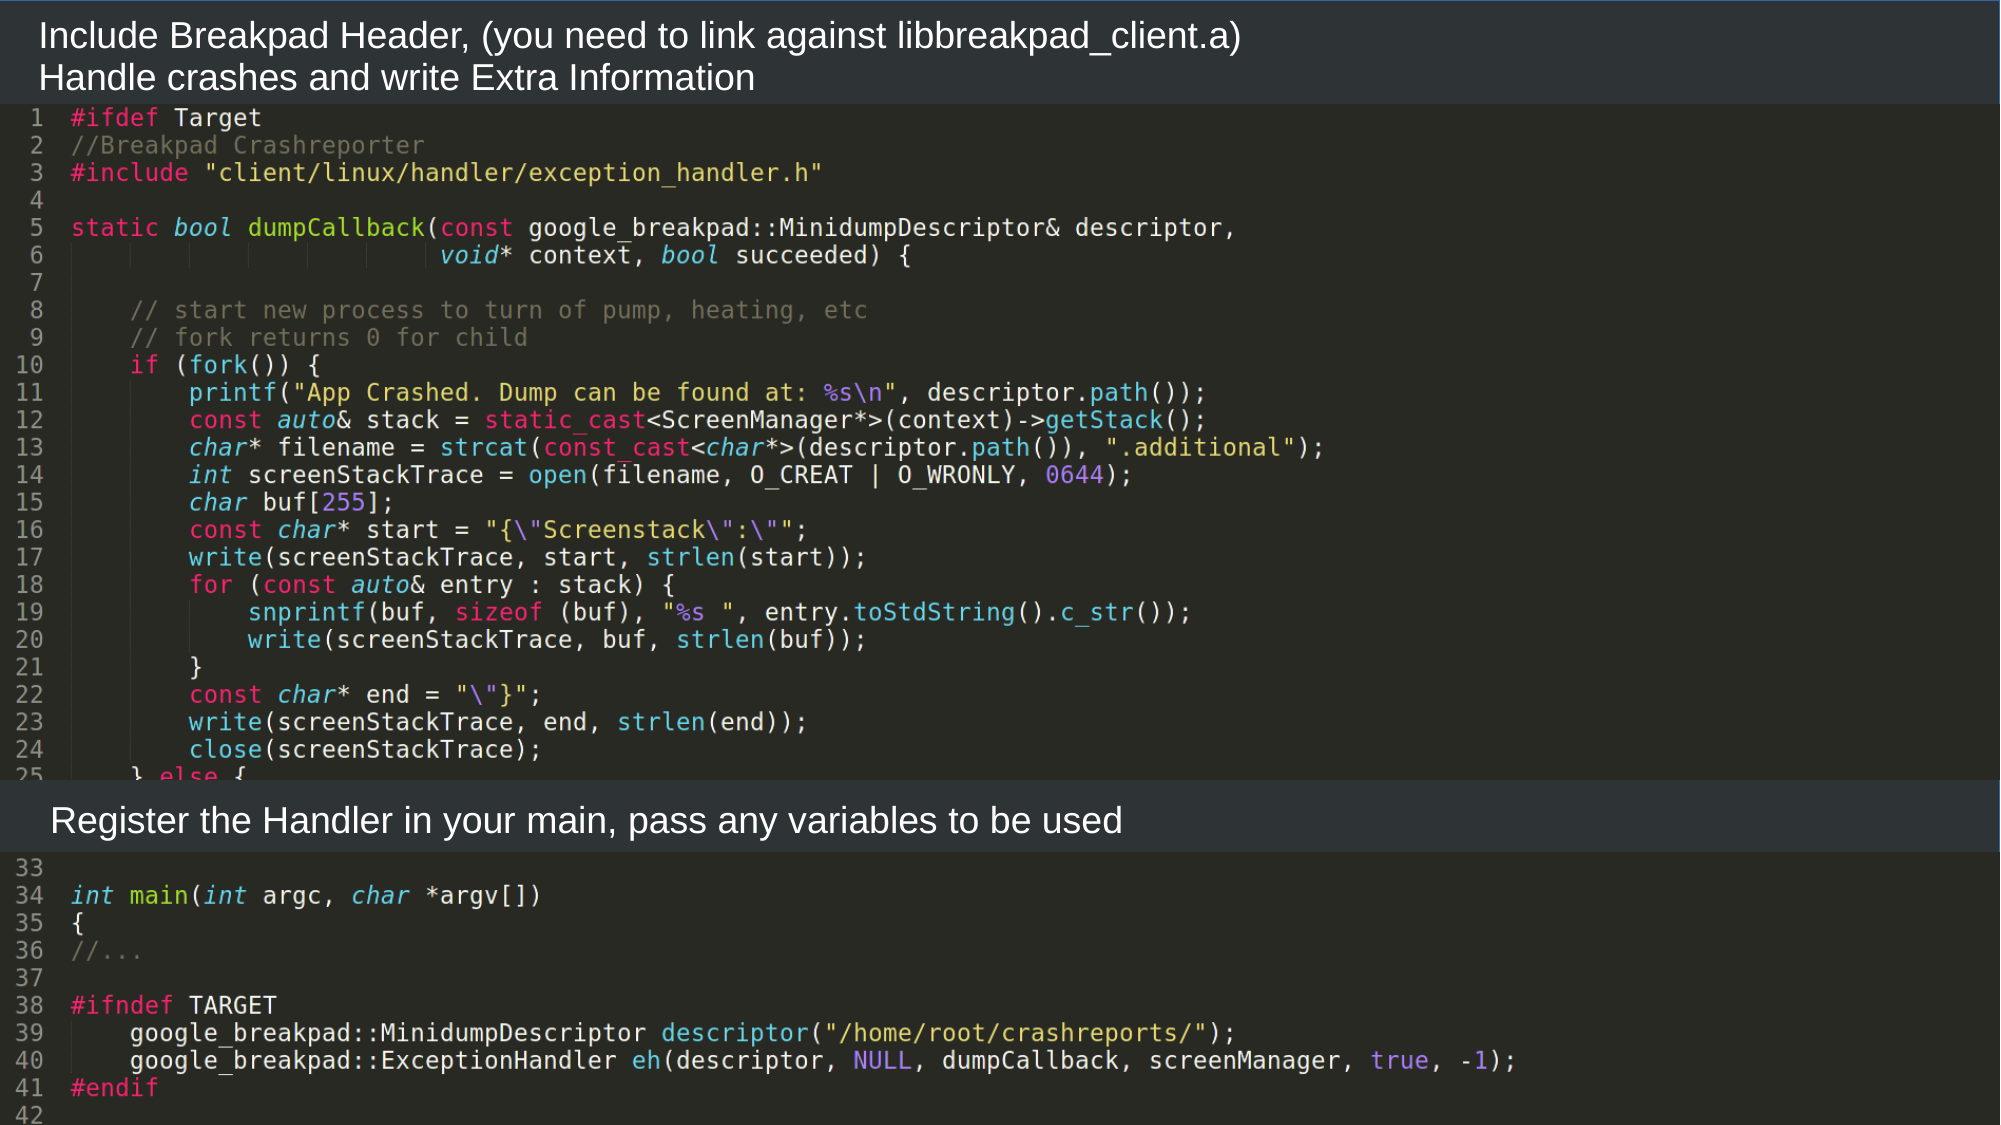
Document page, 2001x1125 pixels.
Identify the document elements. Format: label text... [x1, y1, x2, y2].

text_box [0, 780, 188, 852]
list [188, 780, 1883, 852]
text_box [0, 0, 2000, 104]
text_box Register the Handler in your main, pass any variables to be used [35, 792, 1760, 852]
picture [0, 0, 2001, 1125]
text_box Include Breakpad Header, (you need to link against libbreakpad_client.a) Handle crashes and write Extra Information [23, 6, 1489, 104]
text_box [1883, 780, 2000, 852]
